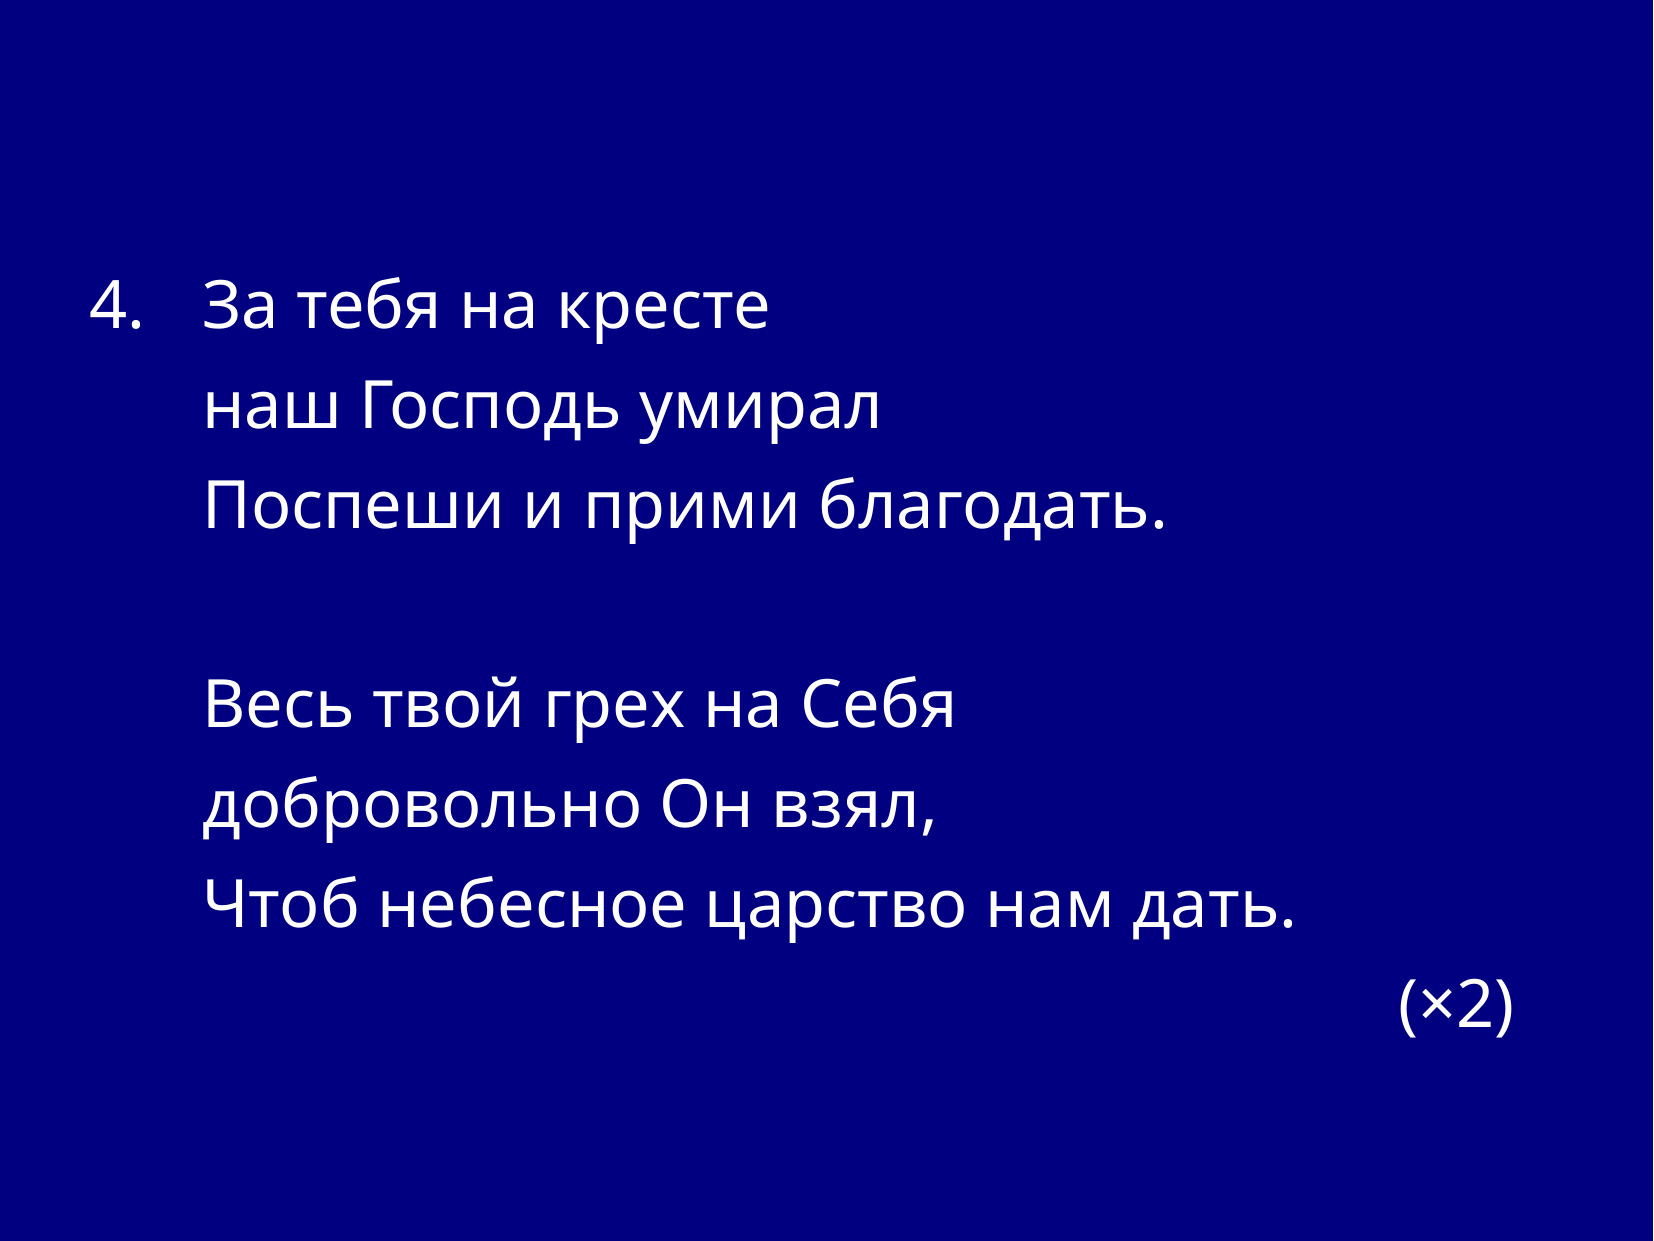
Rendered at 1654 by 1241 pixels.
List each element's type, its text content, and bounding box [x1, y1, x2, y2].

text_box 4. За тебя на кресте наш Господь умирал Поспеши и прими благодать. Весь твой грех на Себя добровольно Он взял, Чтоб небесное царство нам дать. (×2) [75, 150, 1576, 1163]
